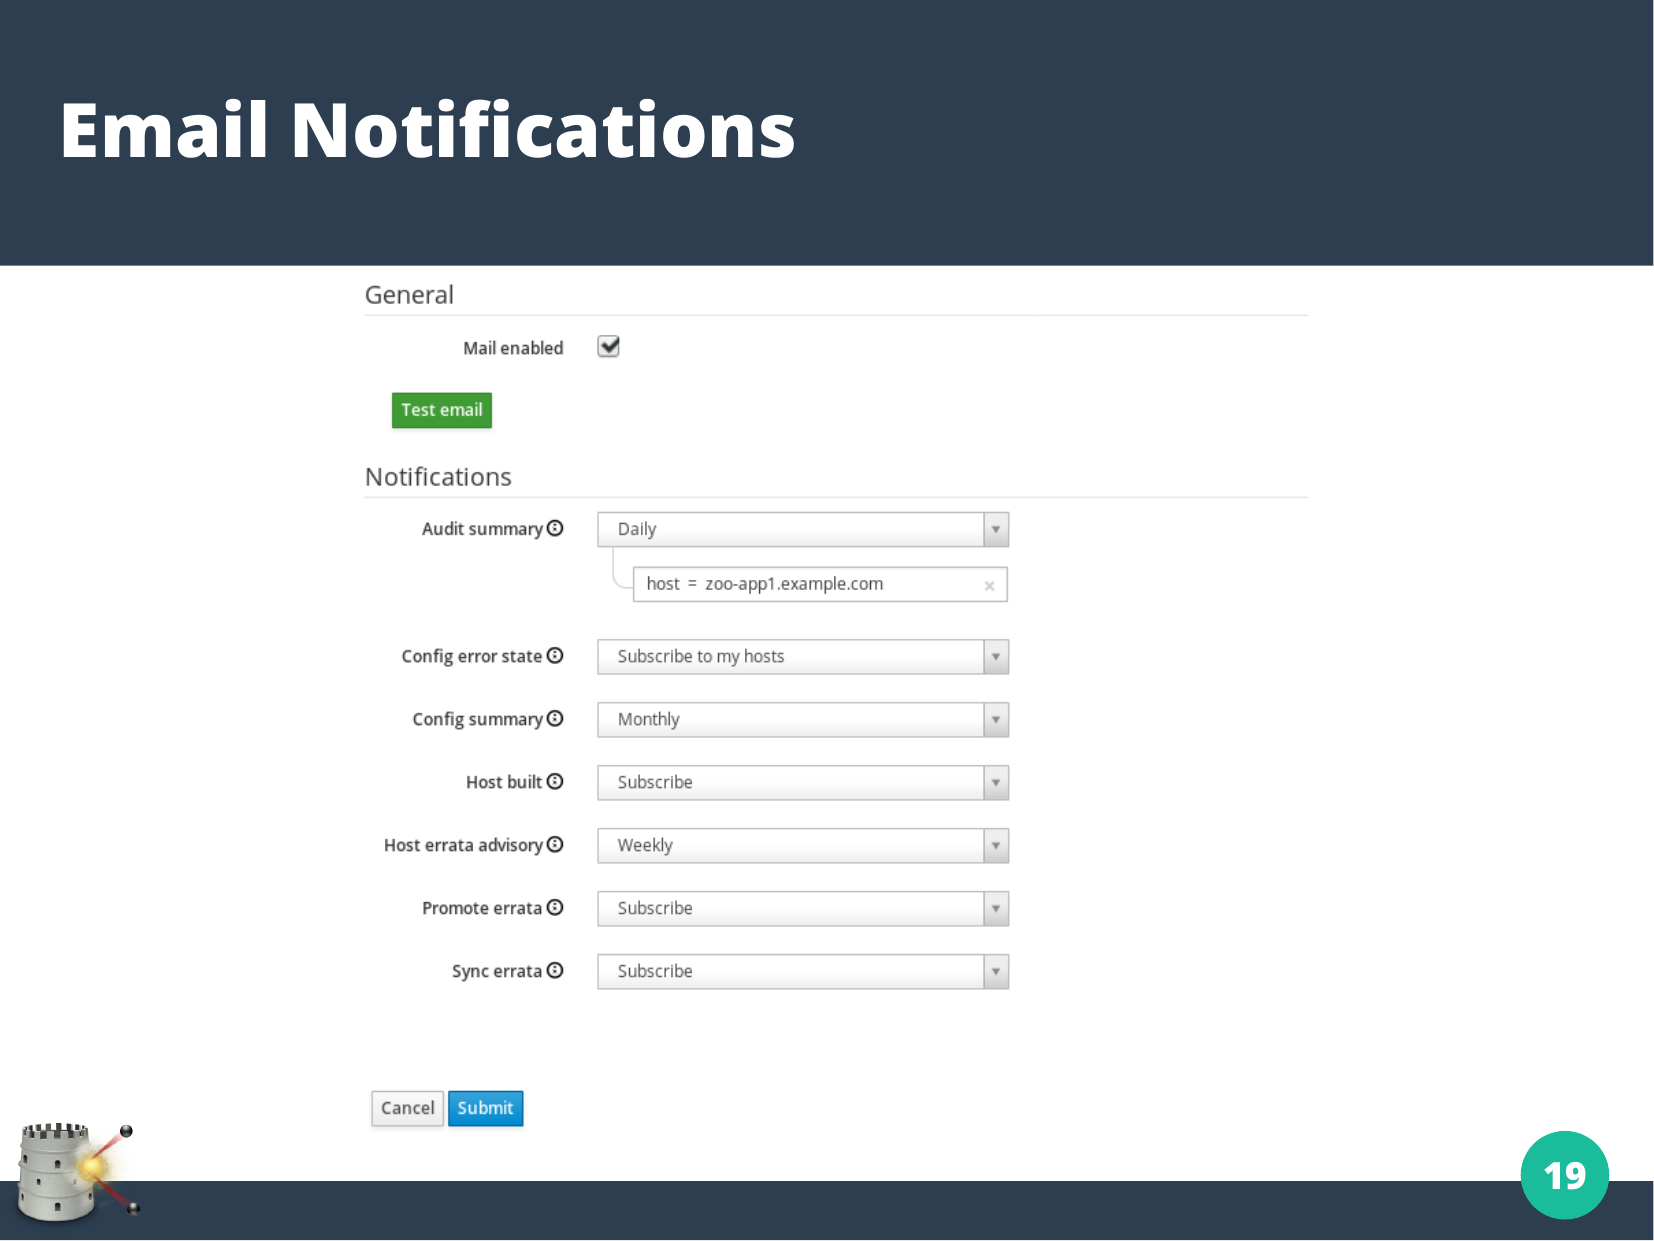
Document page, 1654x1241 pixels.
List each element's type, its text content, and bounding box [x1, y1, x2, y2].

picture [332, 271, 1308, 1180]
picture [5, 1104, 148, 1241]
title Email Notifications [59, 49, 1595, 207]
